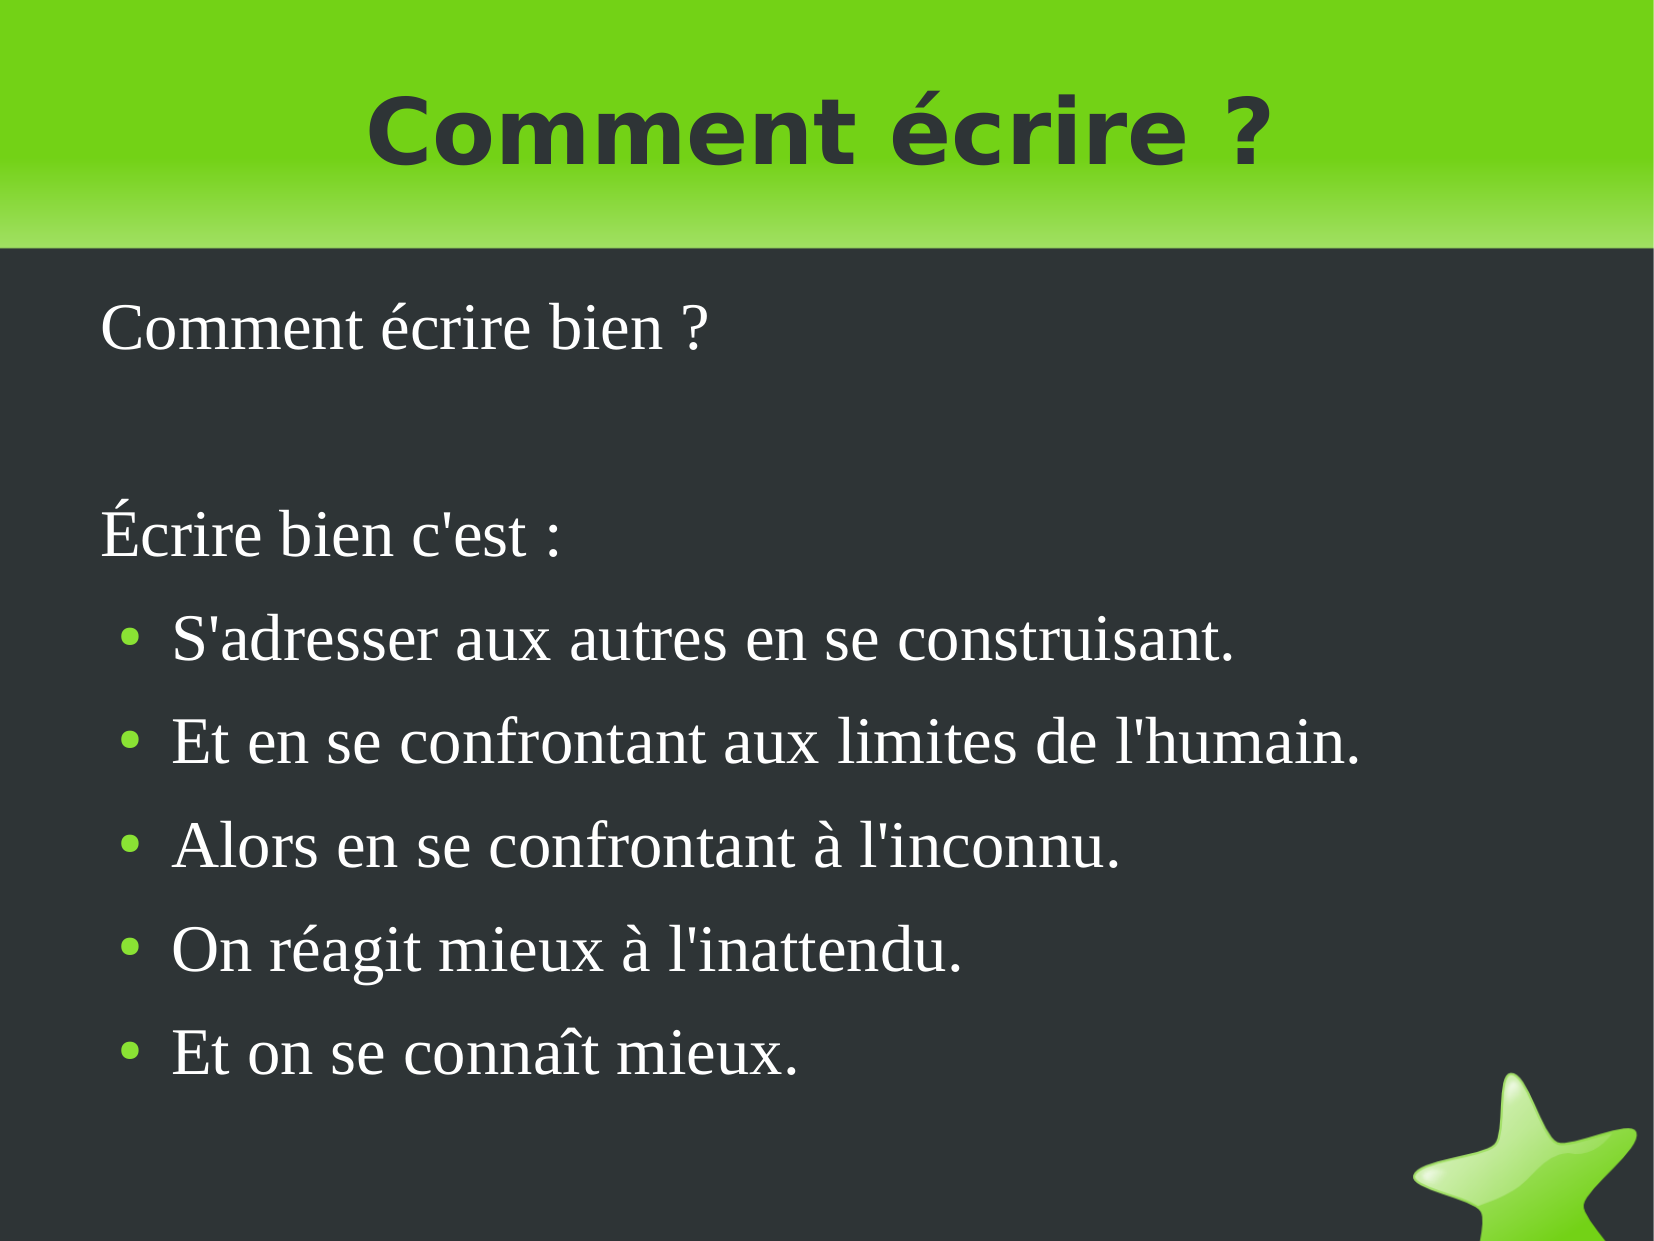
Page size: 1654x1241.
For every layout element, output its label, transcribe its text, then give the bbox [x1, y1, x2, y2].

list Comment écrire bien ? Écrire bien c'est : S'adresser aux autres en se construisant. Et en se confrontant aux limites de l'humain. Alors en se confrontant à l'inconnu. On réagit mieux à l'inattendu. Et on se connaît mieux. [82, 290, 1571, 1144]
picture [0, 0, 1654, 1241]
title Comment écrire ? [76, 36, 1565, 229]
